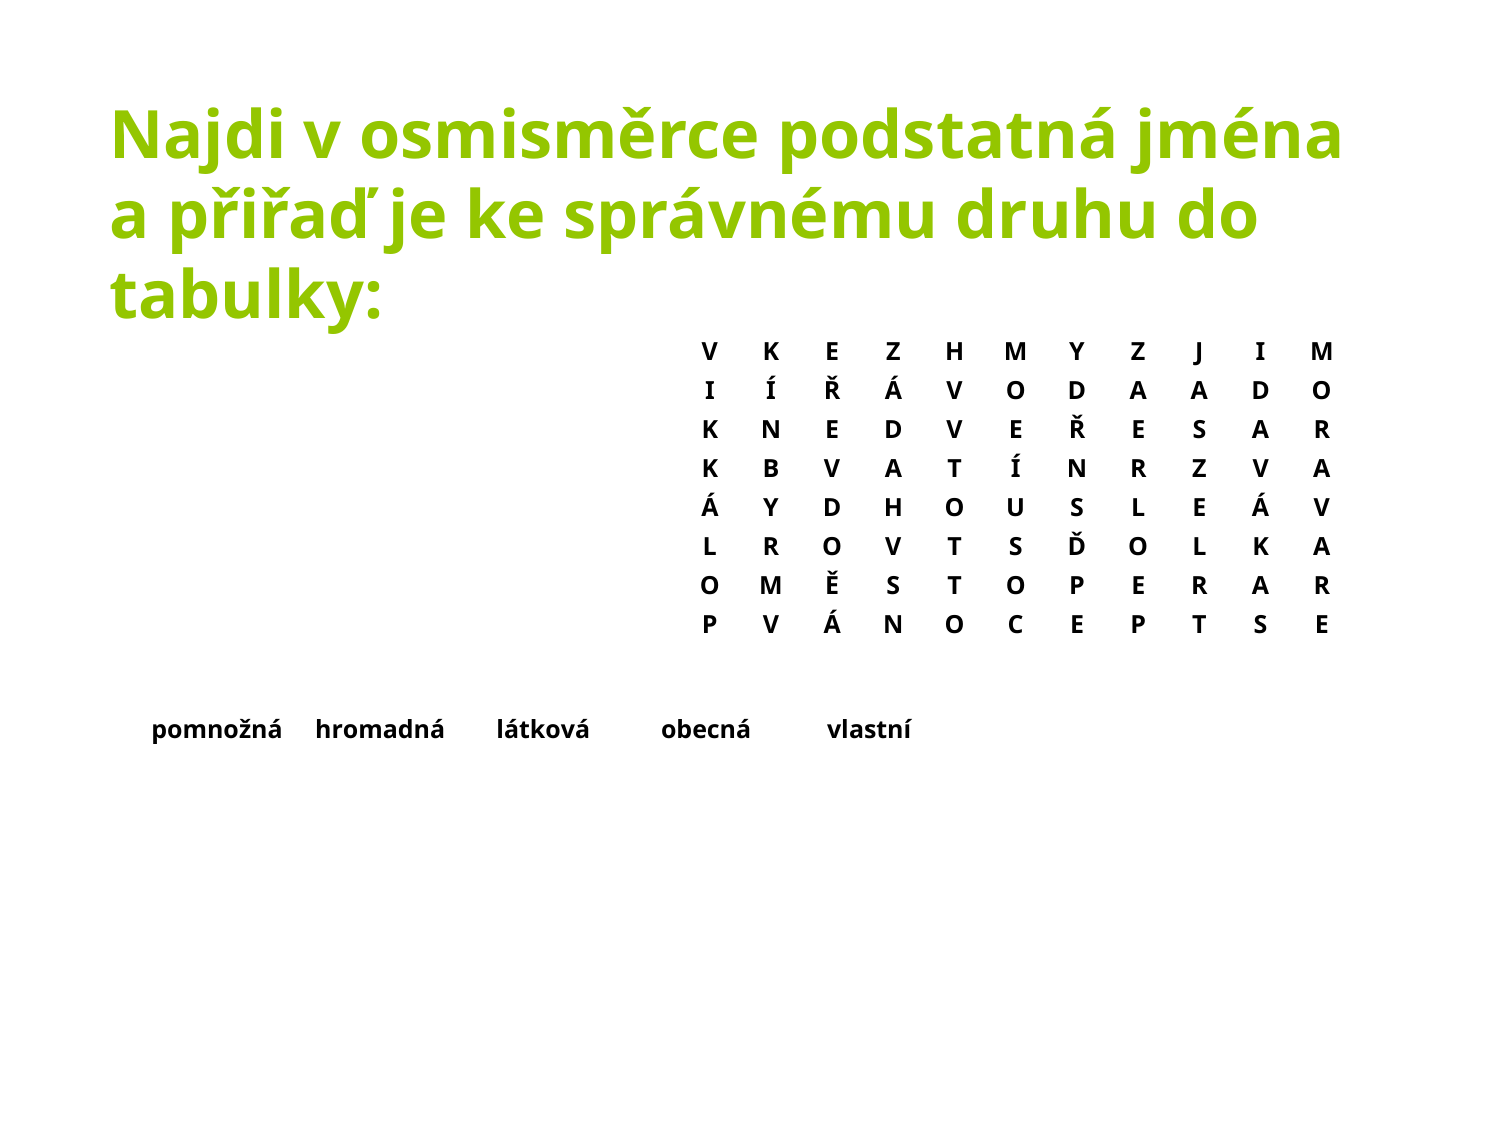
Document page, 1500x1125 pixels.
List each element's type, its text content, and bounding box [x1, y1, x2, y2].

table_cell O [924, 482, 985, 521]
table_cell V [1291, 482, 1352, 521]
table_header E [802, 326, 863, 365]
table_header Z [863, 326, 924, 365]
table_cell K [679, 404, 740, 443]
table_cell O [1291, 365, 1352, 404]
table_cell R [1291, 560, 1352, 599]
table_cell Í [985, 443, 1046, 482]
table_cell E [1108, 560, 1169, 599]
table_cell C [985, 599, 1046, 638]
table_cell E [1108, 404, 1169, 443]
table_header hromadná [299, 704, 462, 780]
table_cell A [1291, 443, 1352, 482]
table_cell [462, 934, 625, 1011]
table_cell S [1046, 482, 1108, 521]
table_header M [1291, 326, 1352, 365]
table_cell U [985, 482, 1046, 521]
table_cell P [1046, 560, 1108, 599]
table_cell R [1169, 560, 1230, 599]
table_cell V [740, 599, 802, 638]
table_header obecná [625, 704, 788, 780]
table_cell D [863, 404, 924, 443]
table_cell [788, 934, 951, 1011]
table_cell D [1046, 365, 1108, 404]
table_header H [924, 326, 985, 365]
table_cell S [863, 560, 924, 599]
table_cell S [1230, 599, 1291, 638]
table_cell Ř [802, 365, 863, 404]
table_cell V [924, 365, 985, 404]
table_cell N [863, 599, 924, 638]
table_cell [462, 780, 625, 857]
table_cell Ď [1046, 521, 1108, 560]
table_cell Á [802, 599, 863, 638]
table_cell V [1230, 443, 1291, 482]
table_header I [1230, 326, 1291, 365]
table_header K [740, 326, 802, 365]
table_cell I [679, 365, 740, 404]
table_header M [985, 326, 1046, 365]
table_header pomnožná [136, 704, 299, 780]
table_header látková [462, 704, 625, 780]
table_cell T [924, 560, 985, 599]
table_cell L [679, 521, 740, 560]
table_cell V [863, 521, 924, 560]
table_cell D [1230, 365, 1291, 404]
table_cell E [802, 404, 863, 443]
table_cell O [985, 365, 1046, 404]
table_header vlastní [788, 704, 951, 780]
table_cell L [1108, 482, 1169, 521]
table_cell E [1291, 599, 1352, 638]
table_cell O [802, 521, 863, 560]
table_cell P [1108, 599, 1169, 638]
table_cell [788, 780, 951, 857]
table_cell Ř [1046, 404, 1108, 443]
table_cell A [1169, 365, 1230, 404]
table_cell [299, 934, 462, 1011]
table_cell A [863, 443, 924, 482]
table_cell [136, 780, 299, 857]
table_cell Ě [802, 560, 863, 599]
table_cell O [924, 599, 985, 638]
table_cell A [1230, 404, 1291, 443]
table_cell Á [1230, 482, 1291, 521]
table_cell S [985, 521, 1046, 560]
table_cell V [802, 443, 863, 482]
table_header Z [1108, 326, 1169, 365]
table_cell [299, 857, 462, 934]
table_cell O [679, 560, 740, 599]
table_cell [462, 857, 625, 934]
table_cell V [924, 404, 985, 443]
table_cell O [985, 560, 1046, 599]
table_cell M [740, 560, 802, 599]
table_cell [625, 934, 788, 1011]
table_cell [625, 780, 788, 857]
table_cell N [740, 404, 802, 443]
table_cell P [679, 599, 740, 638]
table_cell H [863, 482, 924, 521]
table_header J [1169, 326, 1230, 365]
table_header Y [1046, 326, 1108, 365]
table_cell D [802, 482, 863, 521]
table_cell E [985, 404, 1046, 443]
table_cell [625, 857, 788, 934]
table_cell [788, 857, 951, 934]
table_cell E [1169, 482, 1230, 521]
table_cell T [924, 443, 985, 482]
table_cell Y [740, 482, 802, 521]
table_cell Á [679, 482, 740, 521]
table_cell Z [1169, 443, 1230, 482]
table_cell K [679, 443, 740, 482]
table_cell [136, 934, 299, 1011]
table_cell A [1230, 560, 1291, 599]
table_cell R [1108, 443, 1169, 482]
table_header V [679, 326, 740, 365]
table_cell A [1108, 365, 1169, 404]
table_cell E [1046, 599, 1108, 638]
table_cell B [740, 443, 802, 482]
table_cell [136, 857, 299, 934]
table_cell L [1169, 521, 1230, 560]
table_cell S [1169, 404, 1230, 443]
table_cell R [740, 521, 802, 560]
table_cell [299, 780, 462, 857]
table_cell Í [740, 365, 802, 404]
table_cell T [1169, 599, 1230, 638]
table_cell O [1108, 521, 1169, 560]
table_cell R [1291, 404, 1352, 443]
table_cell T [924, 521, 985, 560]
title Najdi v osmisměrce podstatná jména a přiřaď je ke správnému druhu do tabulky: [94, 84, 1370, 272]
table_cell Á [863, 365, 924, 404]
table_cell A [1291, 521, 1352, 560]
table_cell N [1046, 443, 1108, 482]
table_cell K [1230, 521, 1291, 560]
